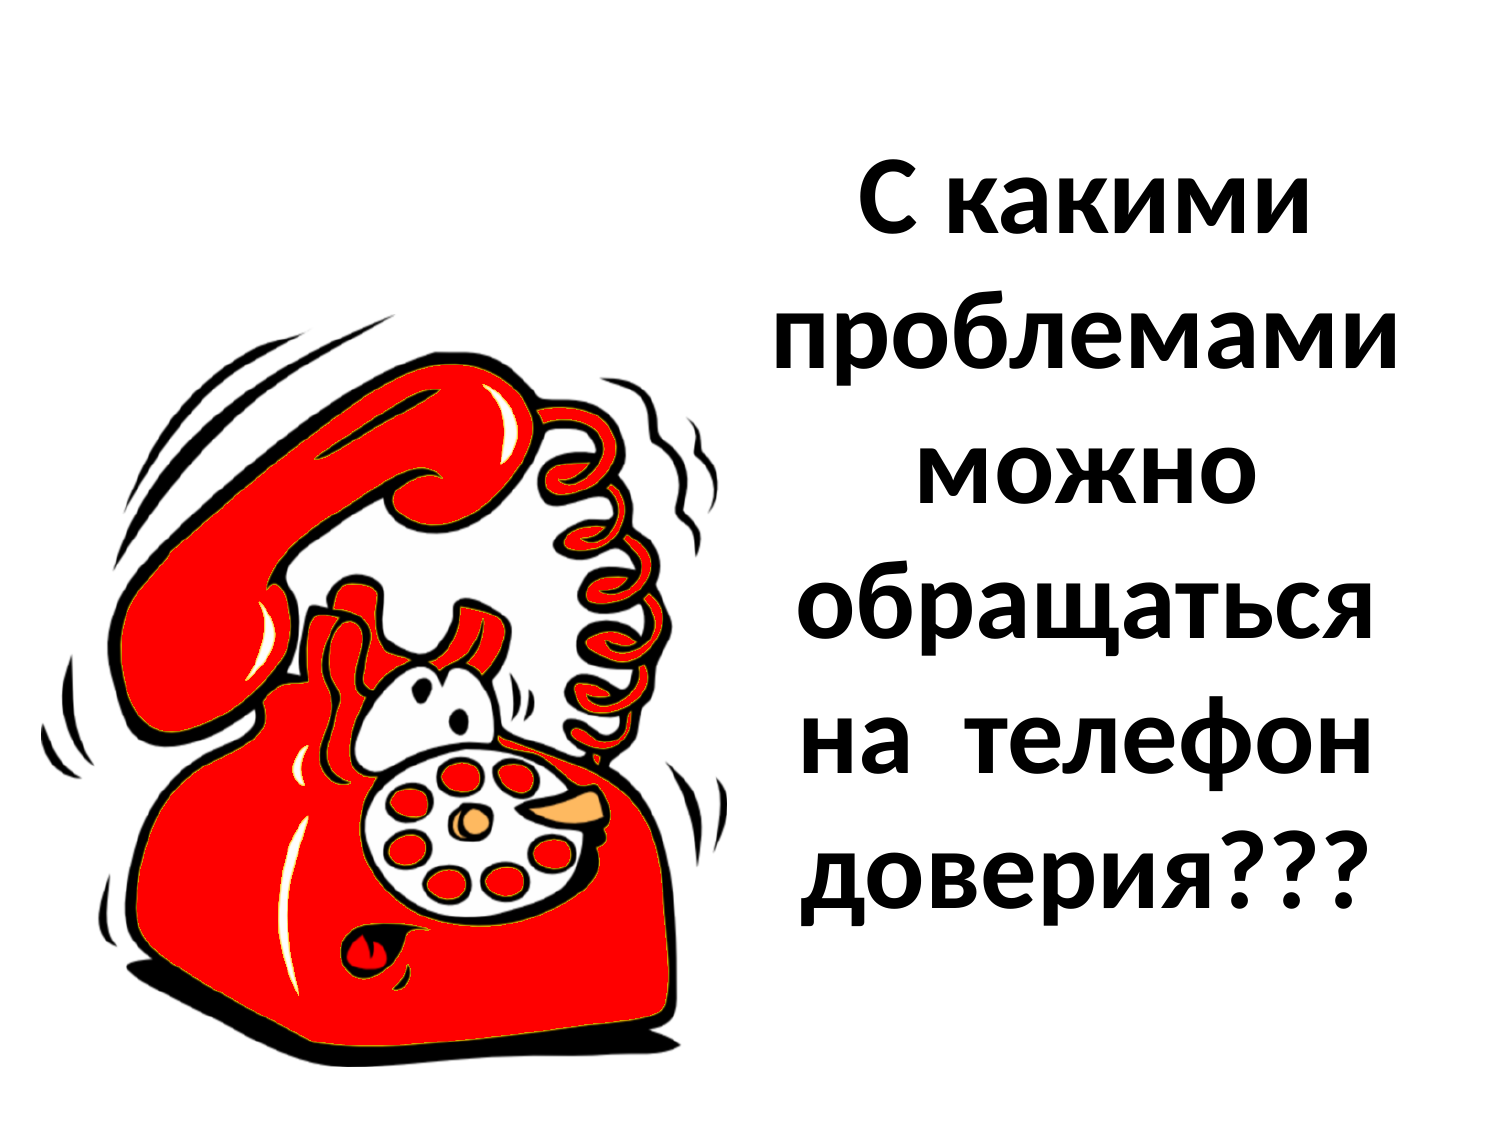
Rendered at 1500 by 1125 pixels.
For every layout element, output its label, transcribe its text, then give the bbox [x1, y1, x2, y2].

picture [41, 314, 726, 1067]
text_box С какими проблемами можно обращаться на телефон доверия??? [726, 113, 1447, 1074]
